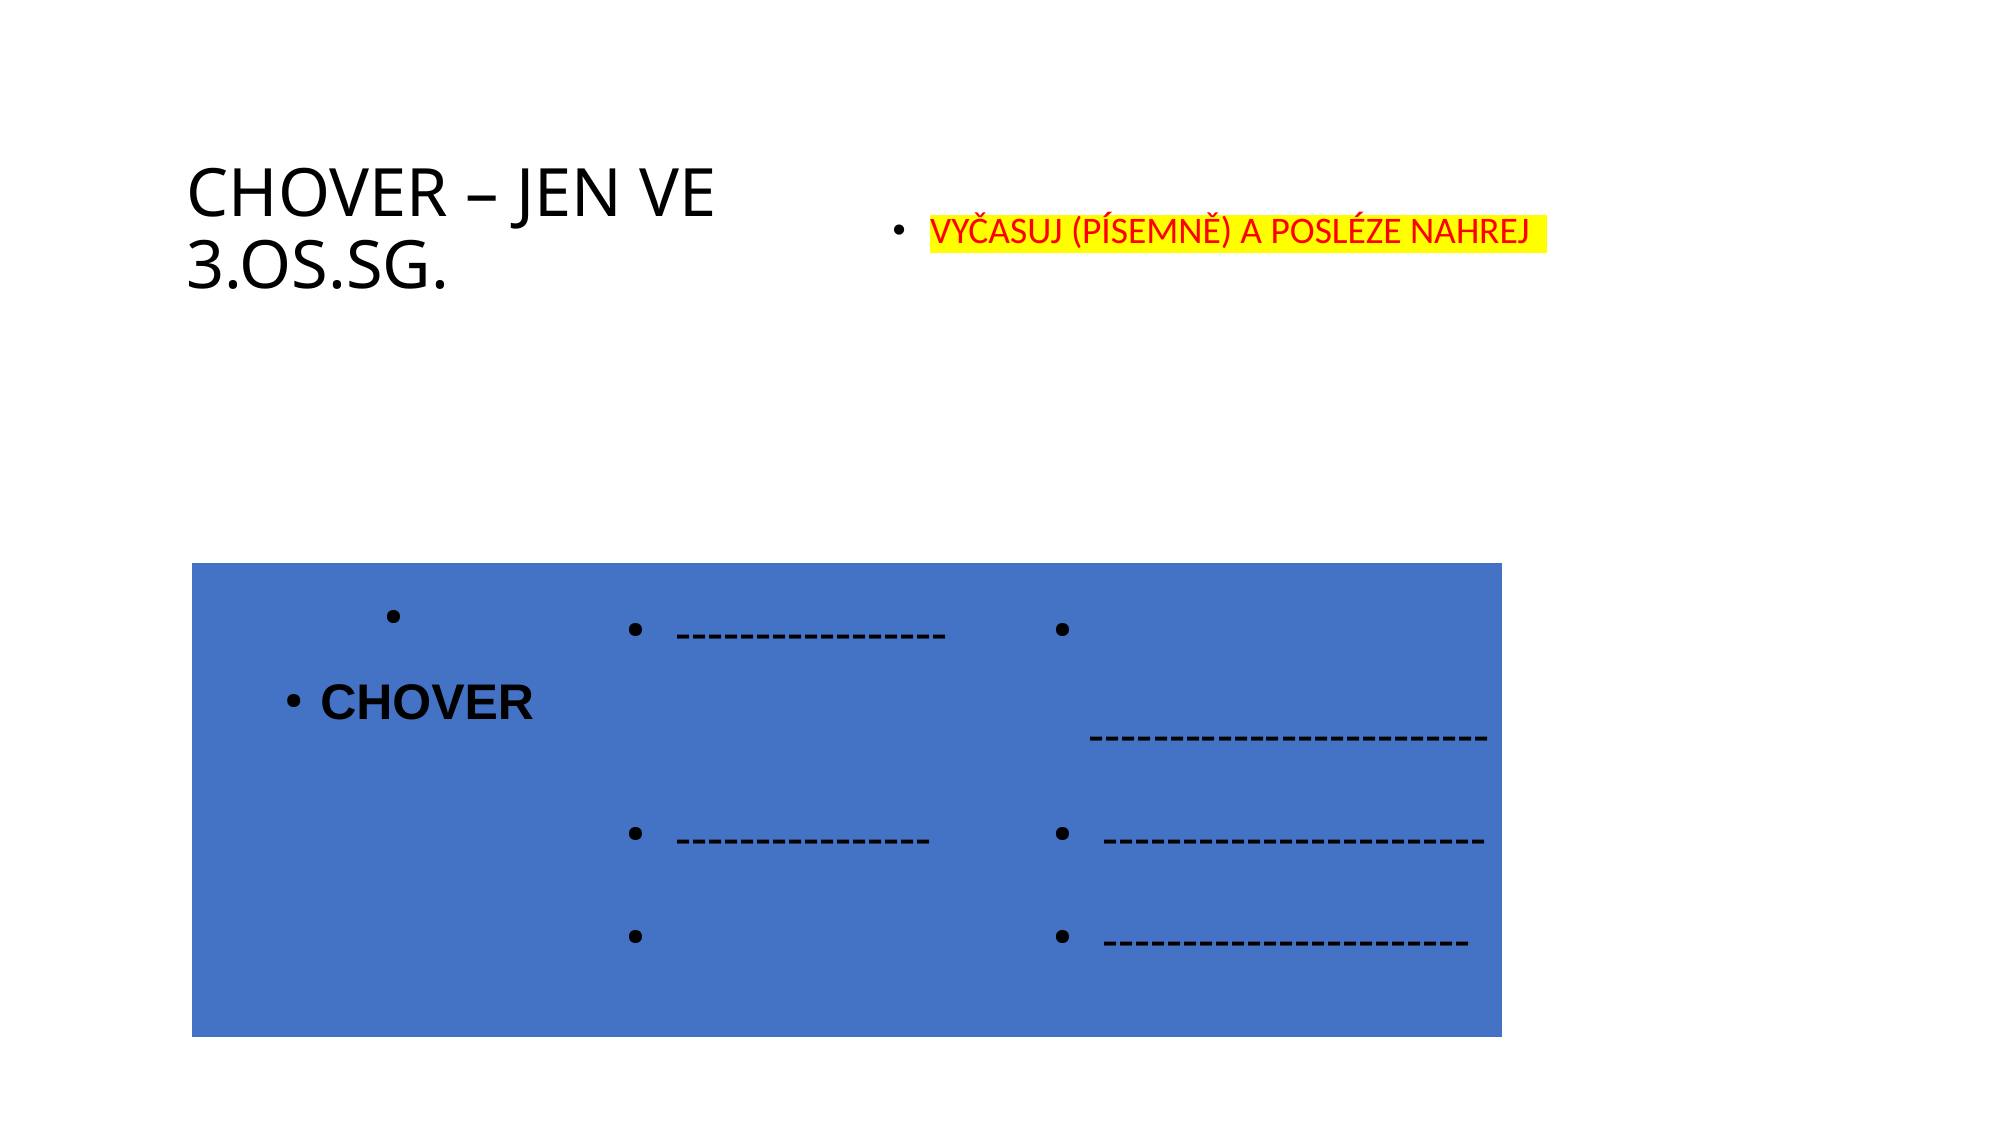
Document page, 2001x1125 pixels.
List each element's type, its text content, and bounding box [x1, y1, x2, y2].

table_header ------------------------- [1054, 563, 1502, 767]
table_cell ------------------------ [1054, 767, 1502, 870]
table_header ----------------- [627, 563, 1054, 767]
list VYČASUJ (PÍSEMNĚ) A POSLÉZE NAHREJ [877, 96, 1863, 367]
title CHOVER – JEN VE 3.OS.SG. [171, 96, 756, 367]
table_header CHOVER [192, 563, 627, 1037]
table_cell [627, 870, 1054, 1037]
table_cell ----------------------- [1054, 870, 1502, 1037]
table_cell ---------------- [627, 767, 1054, 870]
